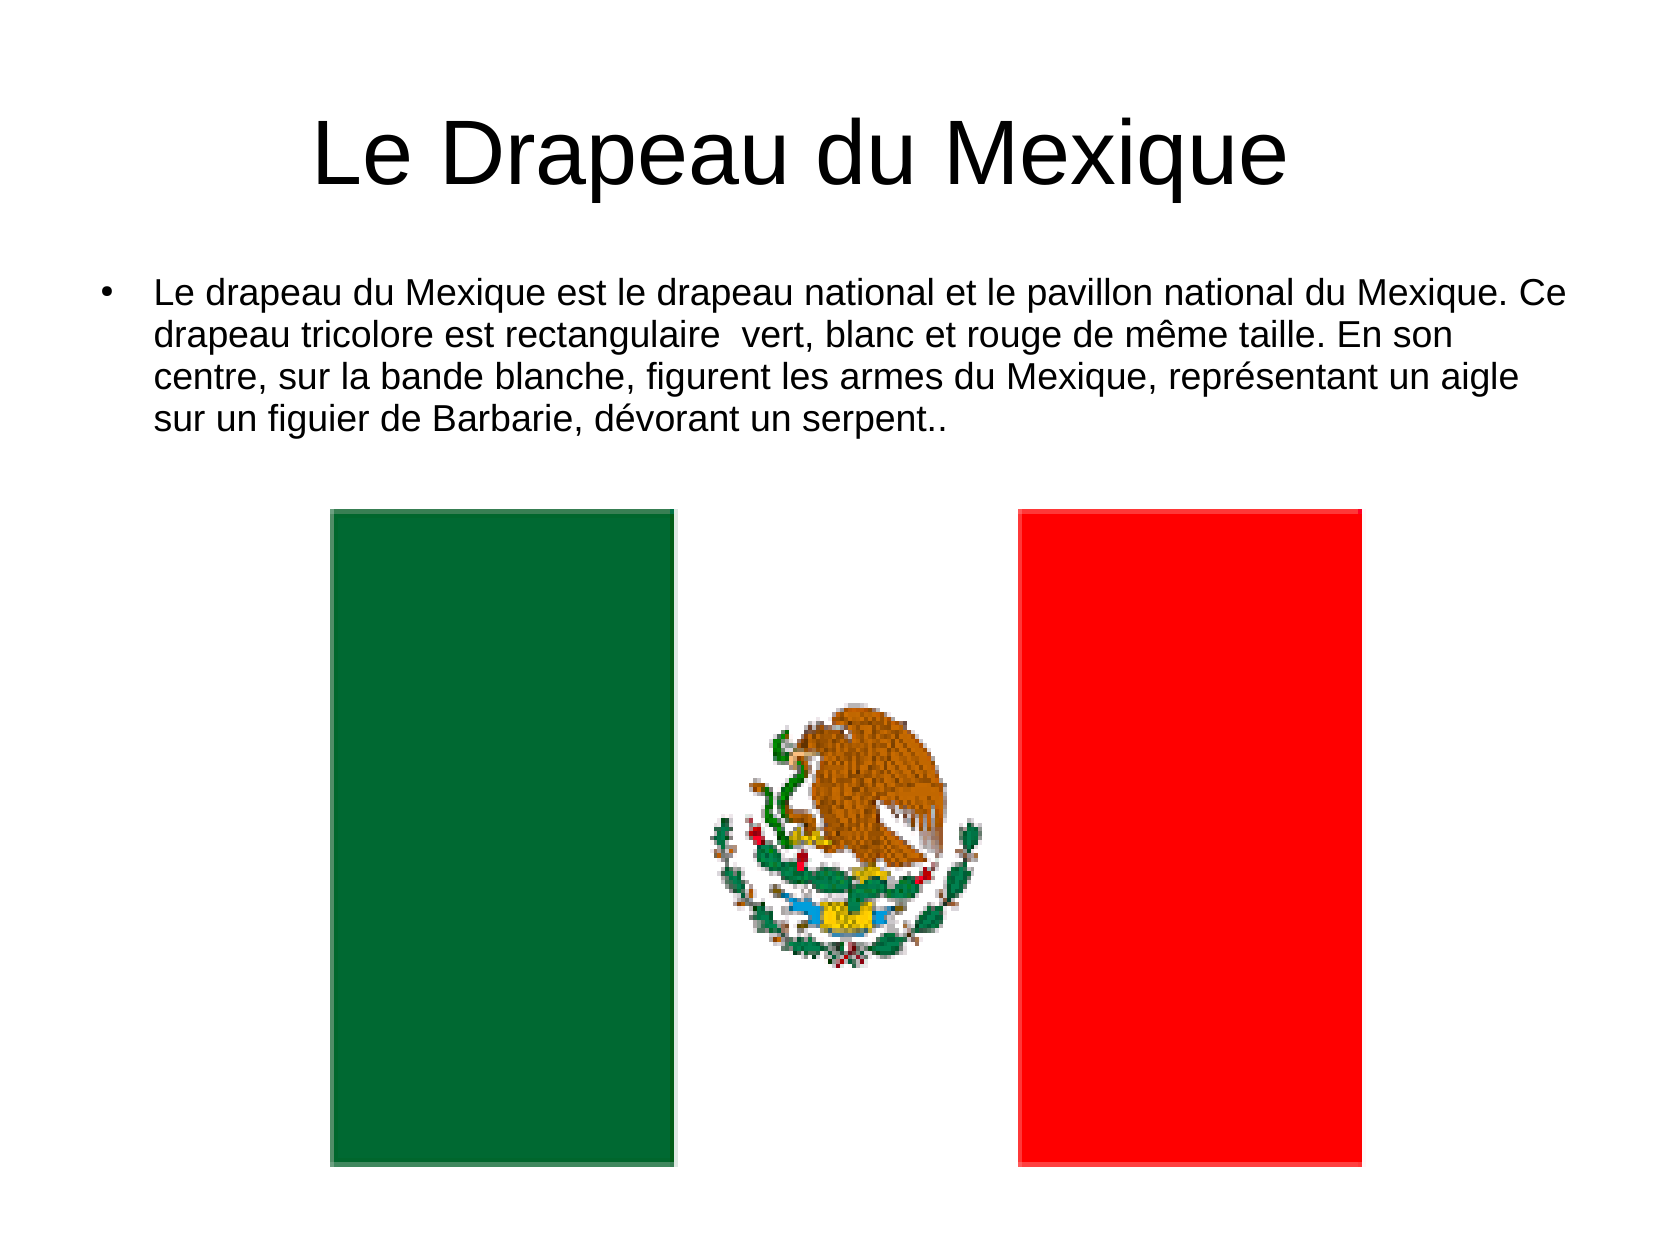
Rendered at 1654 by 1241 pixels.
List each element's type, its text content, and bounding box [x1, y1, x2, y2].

picture [283, 448, 1406, 1229]
list Le drapeau du Mexique est le drapeau national et le pavillon national du Mexique. Ce drapeau tricolore est rectangulaire vert, blanc et rouge de même taille. En son centre, sur la bande blanche, figurent les armes du Mexique, représentant un aigle sur un figuier de Barbarie, dévorant un serpent.. [82, 271, 1571, 1091]
title Le Drapeau du Mexique [82, 49, 1571, 257]
